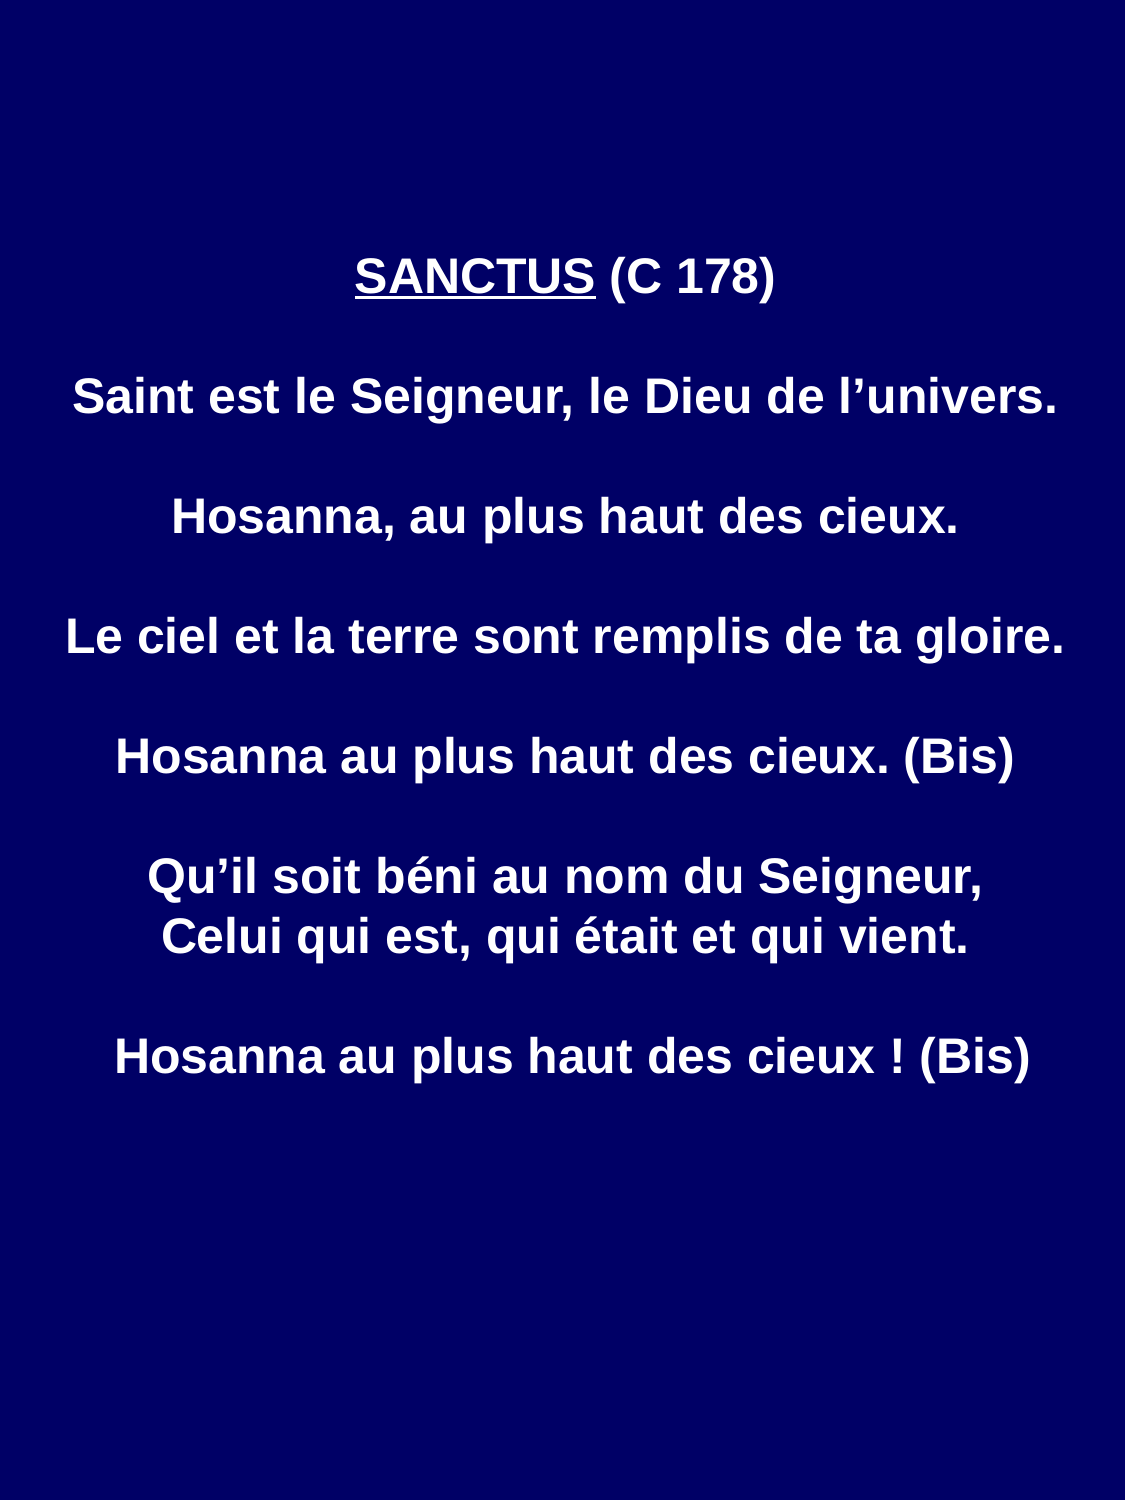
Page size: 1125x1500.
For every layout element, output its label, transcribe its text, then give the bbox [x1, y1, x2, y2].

text_box SANCTUS (C 178) Saint est le Seigneur, le Dieu de l’univers. Hosanna, au plus haut des cieux. Le ciel et la terre sont remplis de ta gloire. Hosanna au plus haut des cieux. (Bis) Qu’il soit béni au nom du Seigneur, Celui qui est, qui était et qui vient. Hosanna au plus haut des cieux ! (Bis) [70, 236, 1062, 1091]
